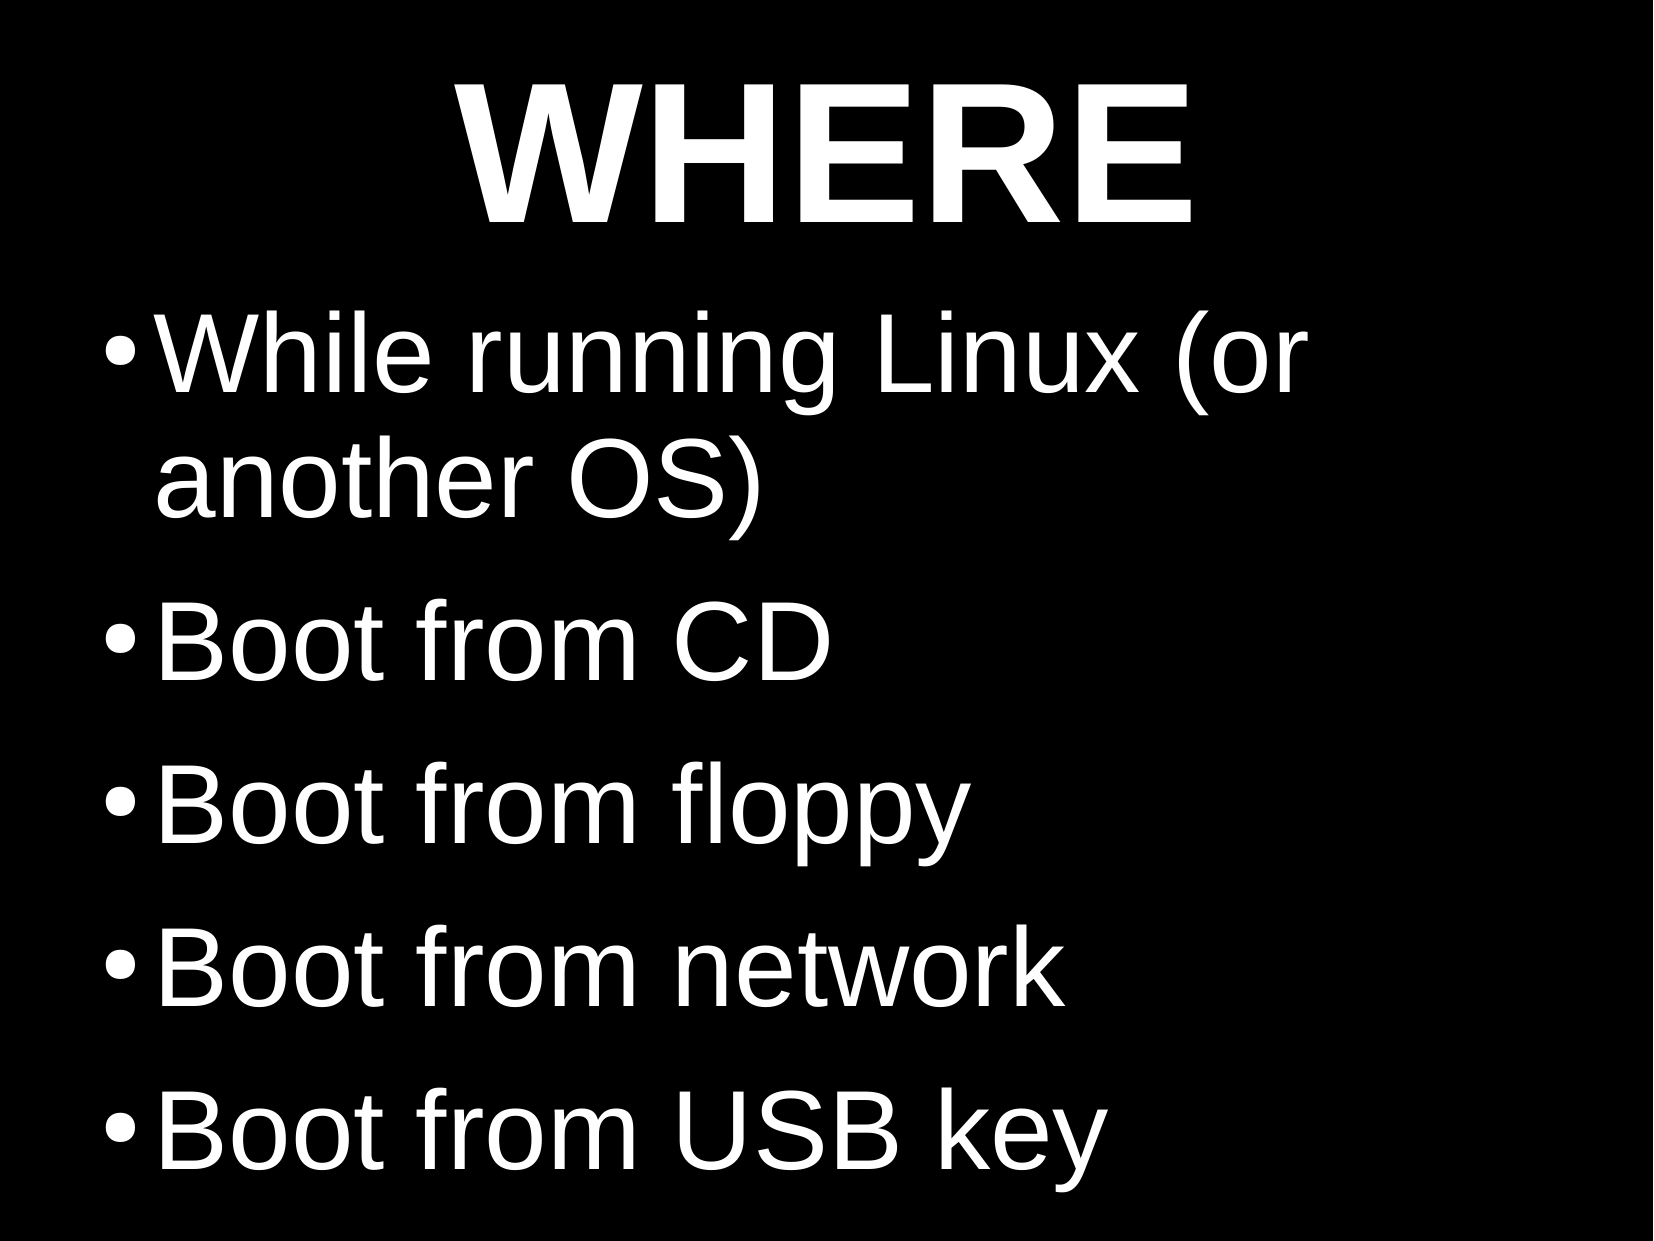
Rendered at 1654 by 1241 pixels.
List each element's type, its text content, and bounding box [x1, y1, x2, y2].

list While running Linux (or another OS) Boot from CD Boot from floppy Boot from network Boot from USB key [82, 290, 1571, 1194]
title WHERE [82, 41, 1571, 265]
